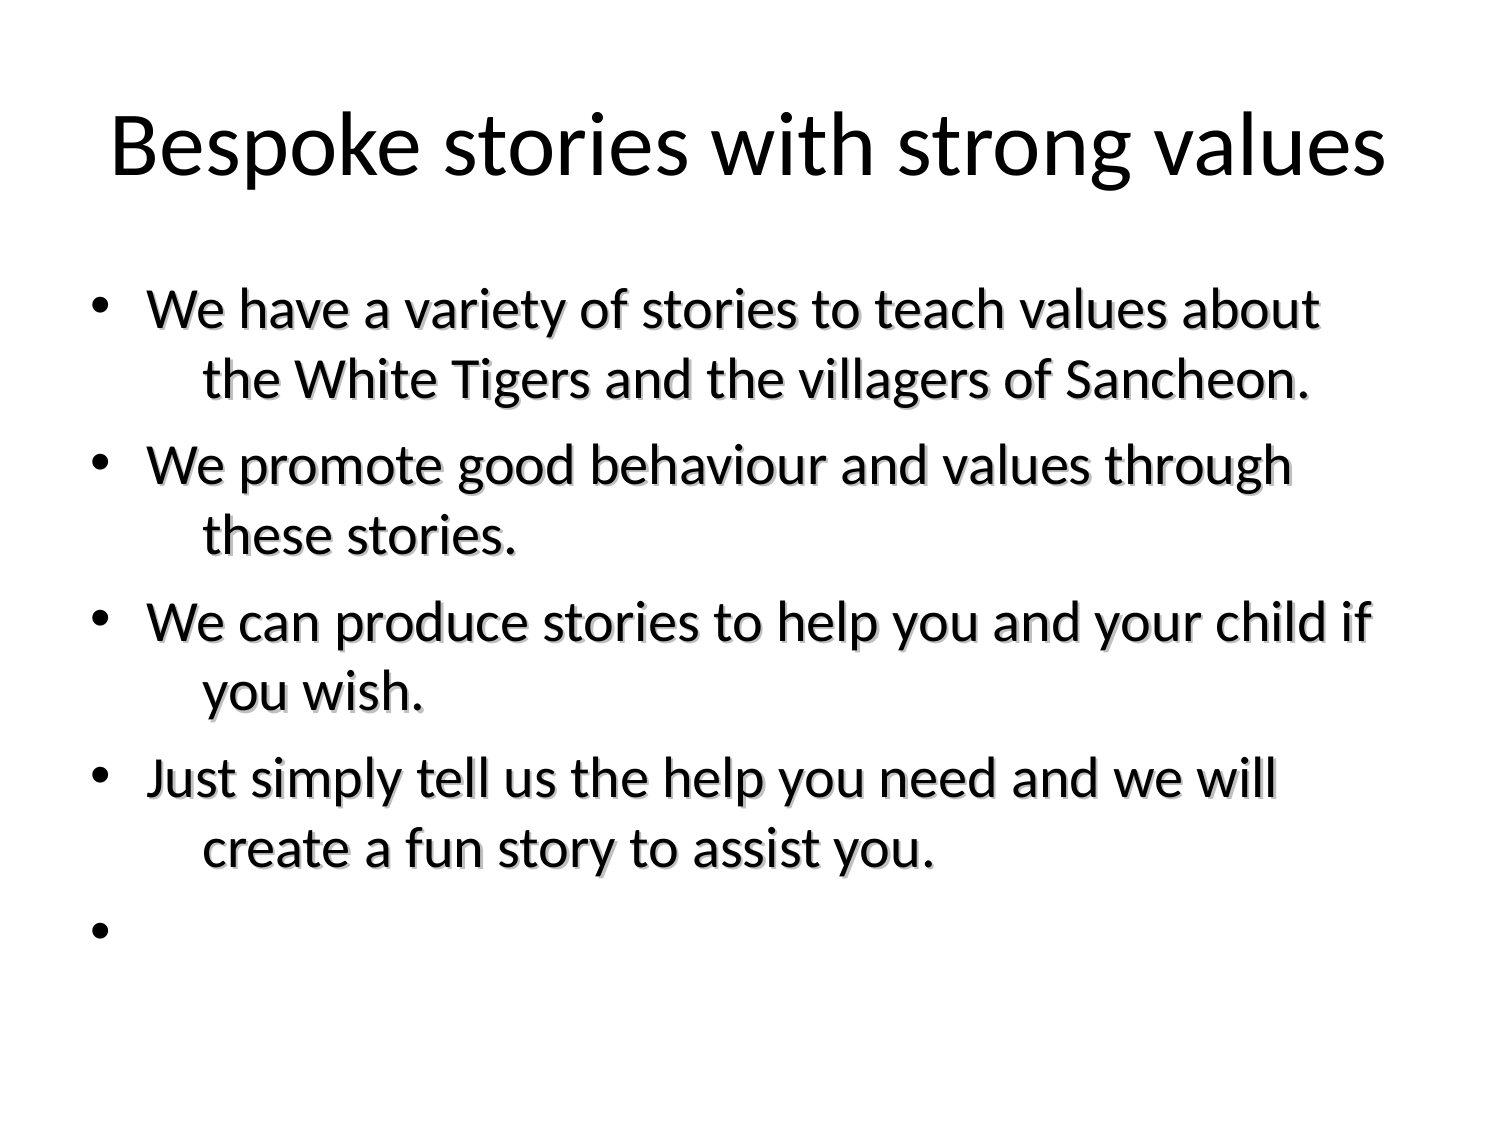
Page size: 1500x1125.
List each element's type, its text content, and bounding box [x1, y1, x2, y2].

title Bespoke stories with strong values [75, 45, 1426, 233]
list We have a variety of stories to teach values about the White Tigers and the villagers of Sancheon. We promote good behaviour and values through these stories. We can produce stories to help you and your child if you wish. Just simply tell us the help you need and we will create a fun story to assist you. [75, 262, 1426, 1005]
